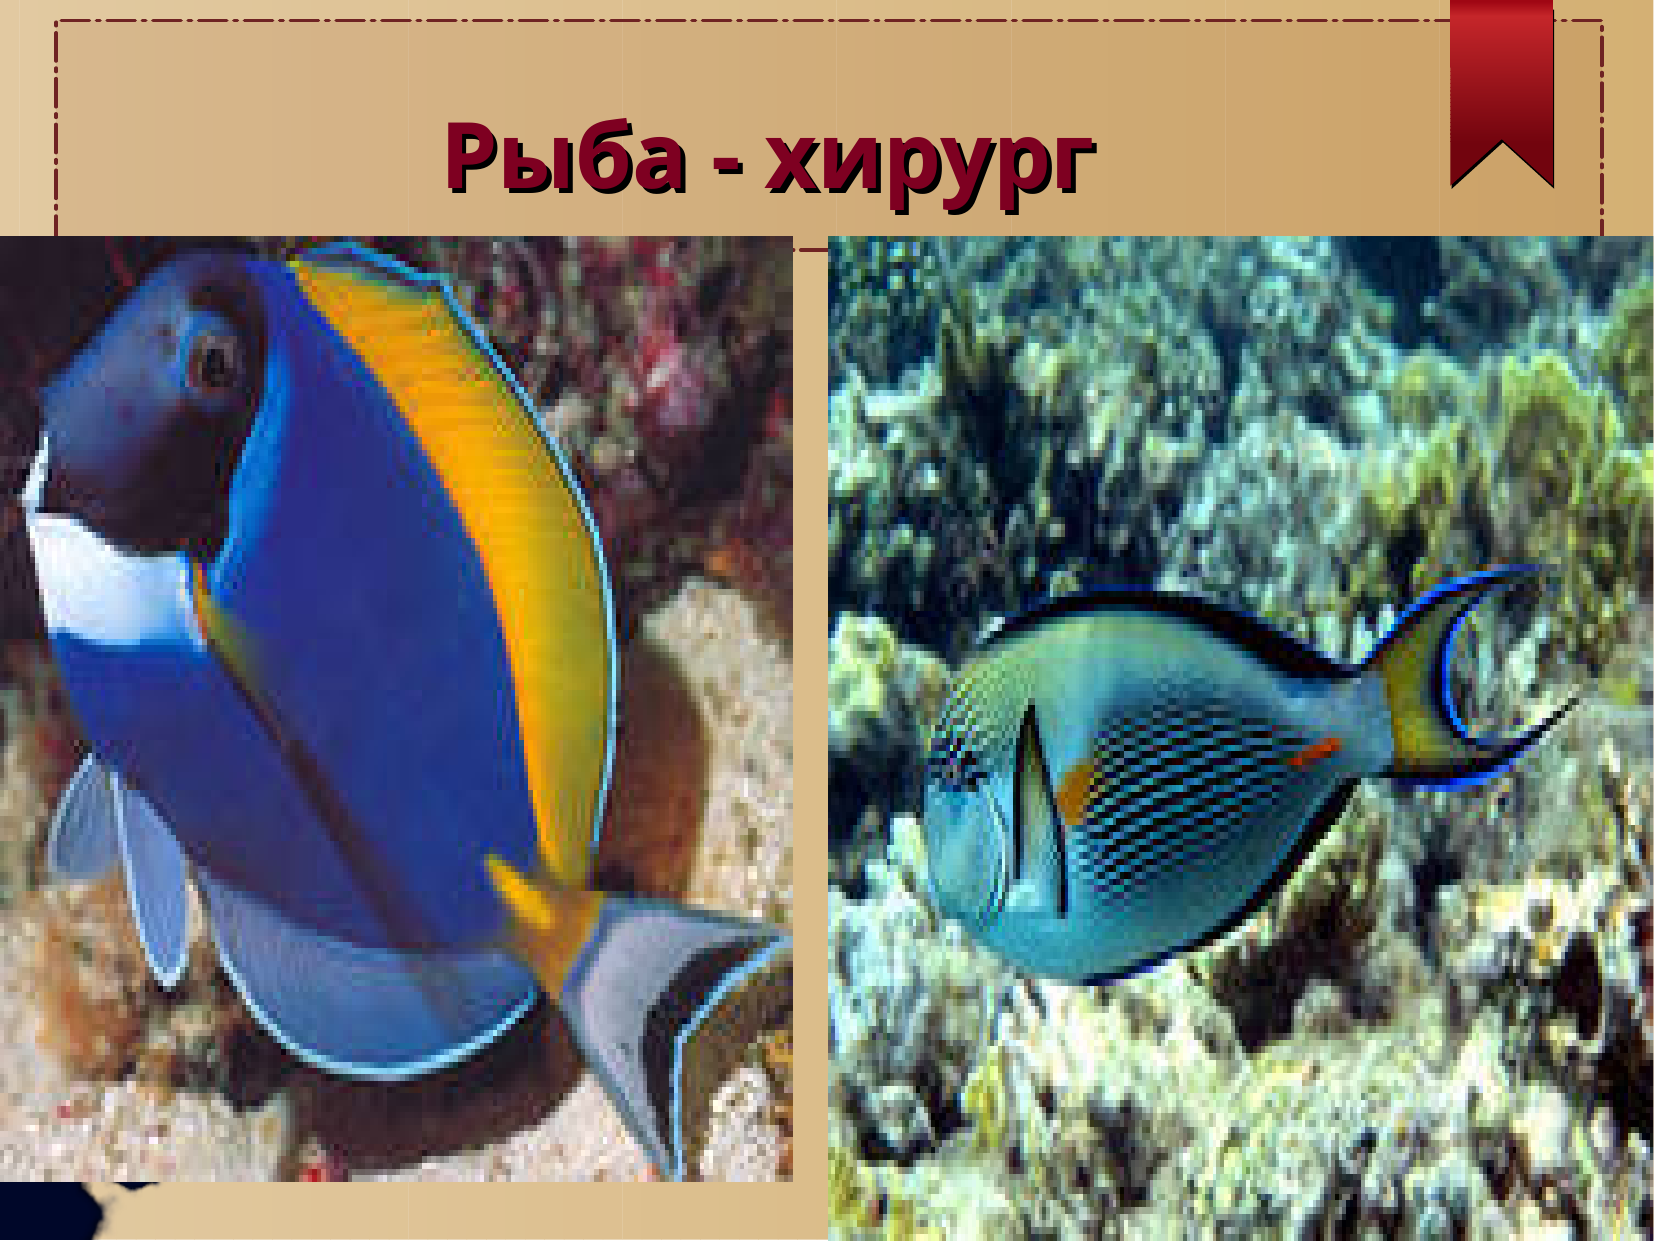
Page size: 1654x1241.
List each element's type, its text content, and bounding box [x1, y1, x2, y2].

picture [0, 236, 793, 1182]
title Рыба - хирург [82, 49, 1453, 257]
picture [828, 236, 1654, 1241]
